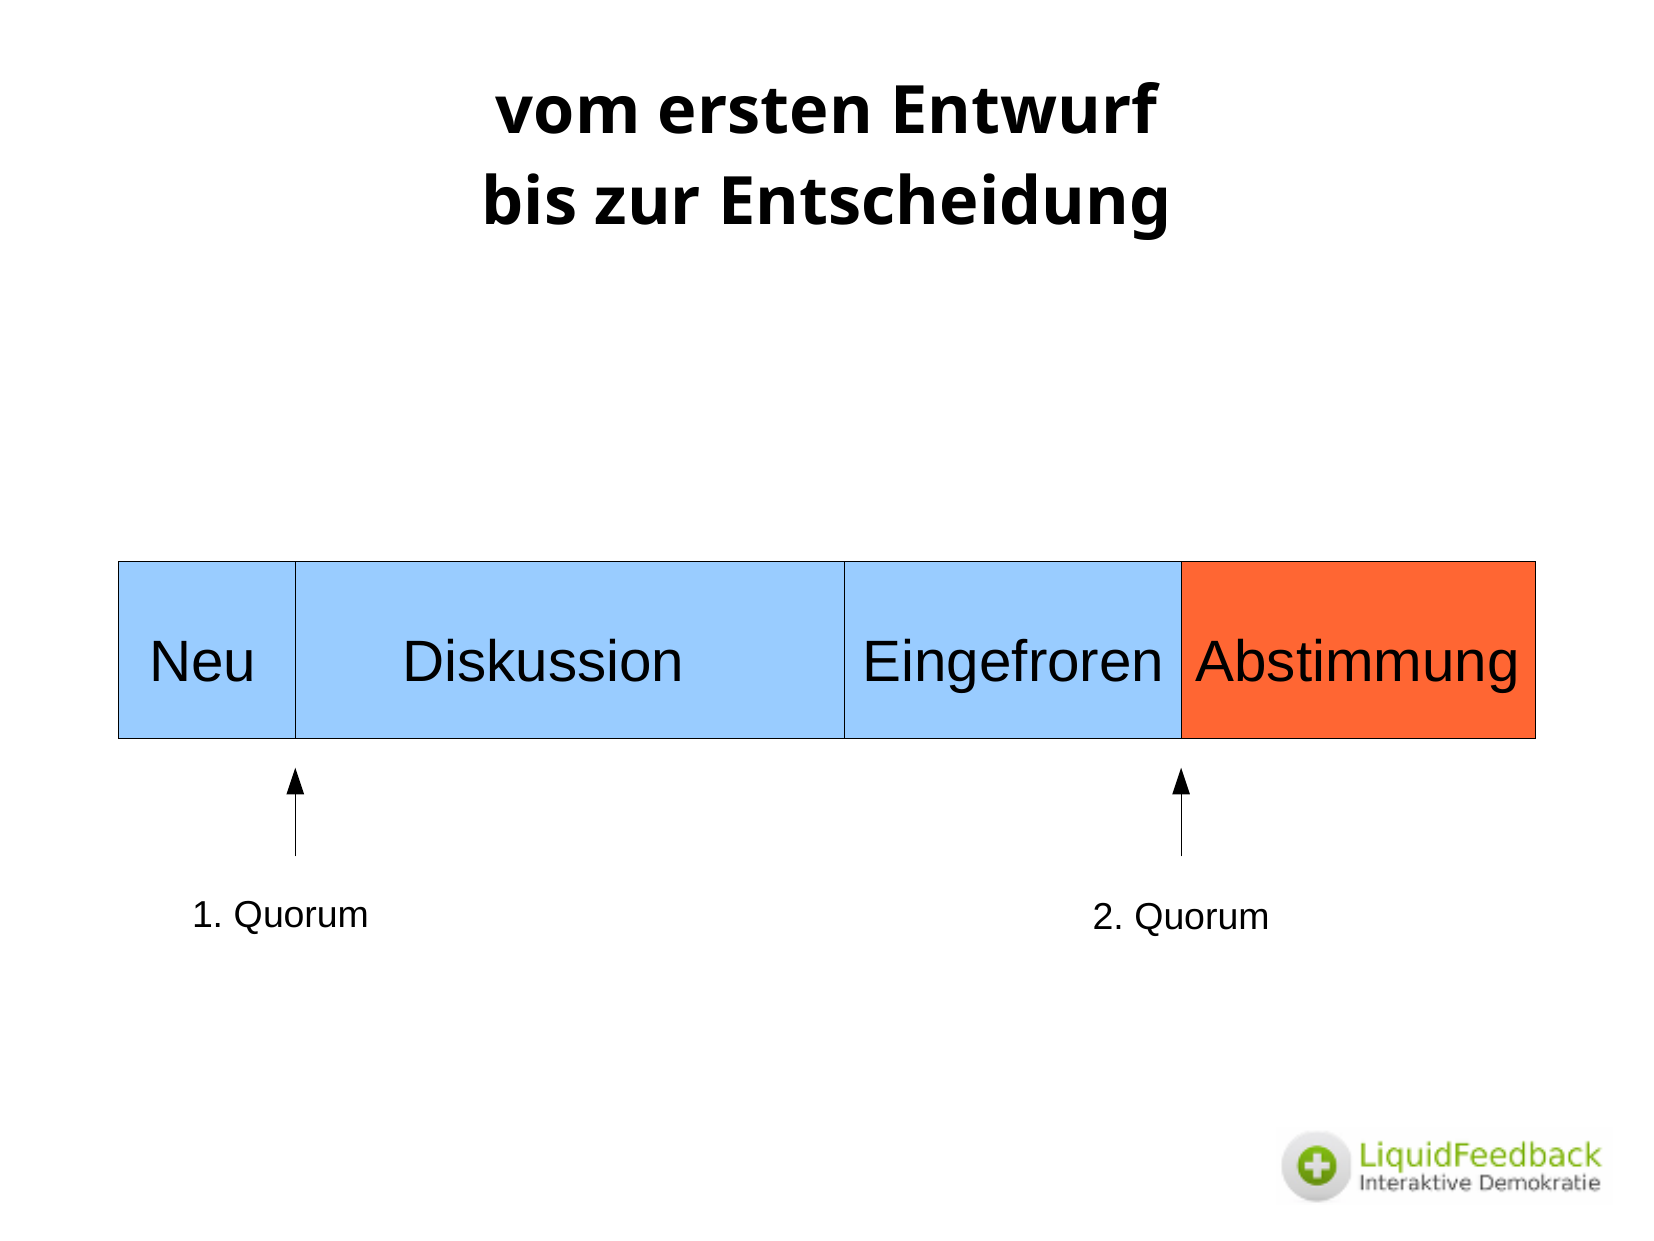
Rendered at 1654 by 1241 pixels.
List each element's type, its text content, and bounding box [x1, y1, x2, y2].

text_box Neu Diskussion Eingefroren [296, 621, 844, 702]
title vom ersten Entwurf bis zur Entscheidung [82, 49, 1571, 257]
text_box [845, 702, 1536, 739]
text_box Abstimmung [1181, 621, 1654, 702]
text_box [296, 561, 844, 621]
text_box 1. Quorum [177, 885, 414, 943]
text_box [118, 702, 295, 739]
text_box Neu Diskussion Eingefroren [845, 621, 1181, 702]
text_box [118, 561, 295, 621]
picture [1276, 1127, 1613, 1205]
text_box [845, 561, 1536, 621]
text_box 2. Quorum [1003, 888, 1359, 945]
text_box Neu Diskussion Eingefroren [111, 621, 295, 702]
text_box [296, 702, 844, 739]
